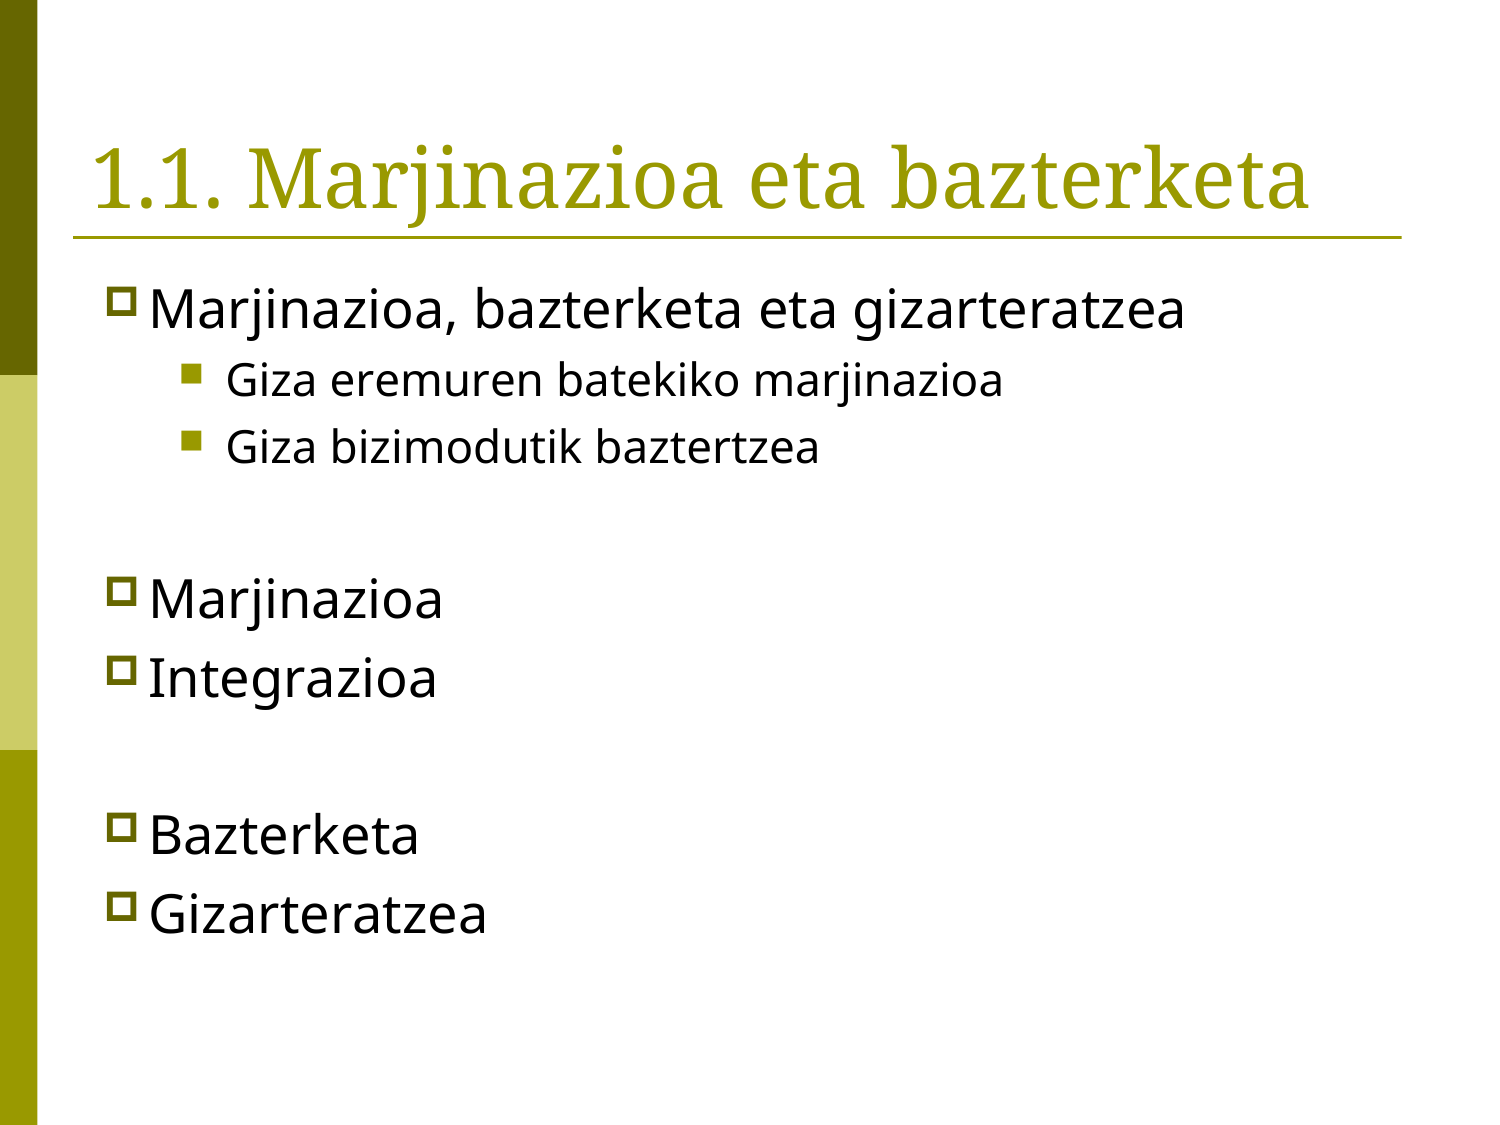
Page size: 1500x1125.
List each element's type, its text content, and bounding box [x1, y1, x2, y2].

title 1.1. Marjinazioa eta bazterketa [75, 45, 1426, 233]
list Marjinazioa, bazterketa eta gizarteratzea Giza eremuren batekiko marjinazioa Giza bizimodutik baztertzea Marjinazioa Integrazioa Bazterketa Gizarteratzea [88, 267, 1439, 1078]
